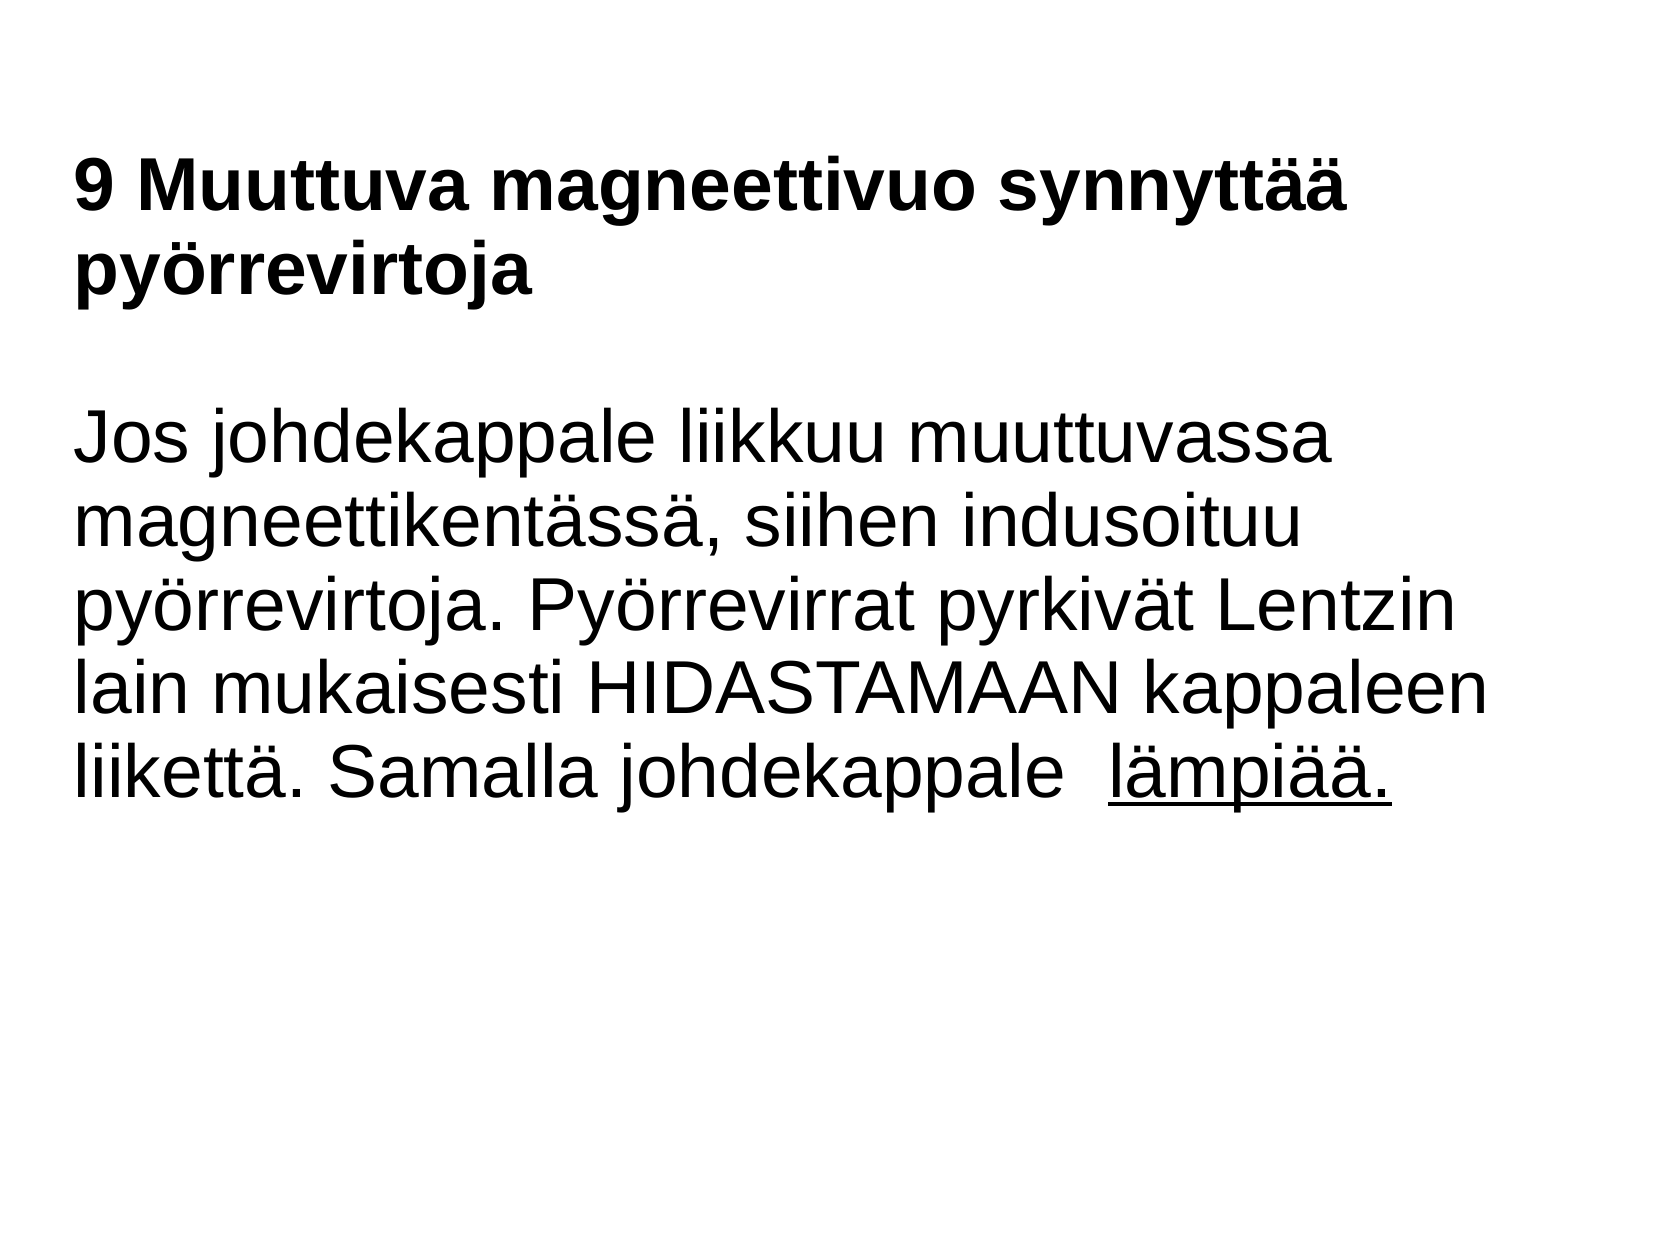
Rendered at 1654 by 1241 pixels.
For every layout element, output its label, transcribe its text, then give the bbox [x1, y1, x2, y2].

text_box 9 Muuttuva magneettivuo synnyttää pyörrevirtoja Jos johdekappale liikkuu muuttuvassa magneettikentässä, siihen indusoituu pyörrevirtoja. Pyörrevirrat pyrkivät Lentzin lain mukaisesti HIDASTAMAAN kappaleen liikettä. Samalla johdekappale lämpiää. [59, 134, 1548, 822]
